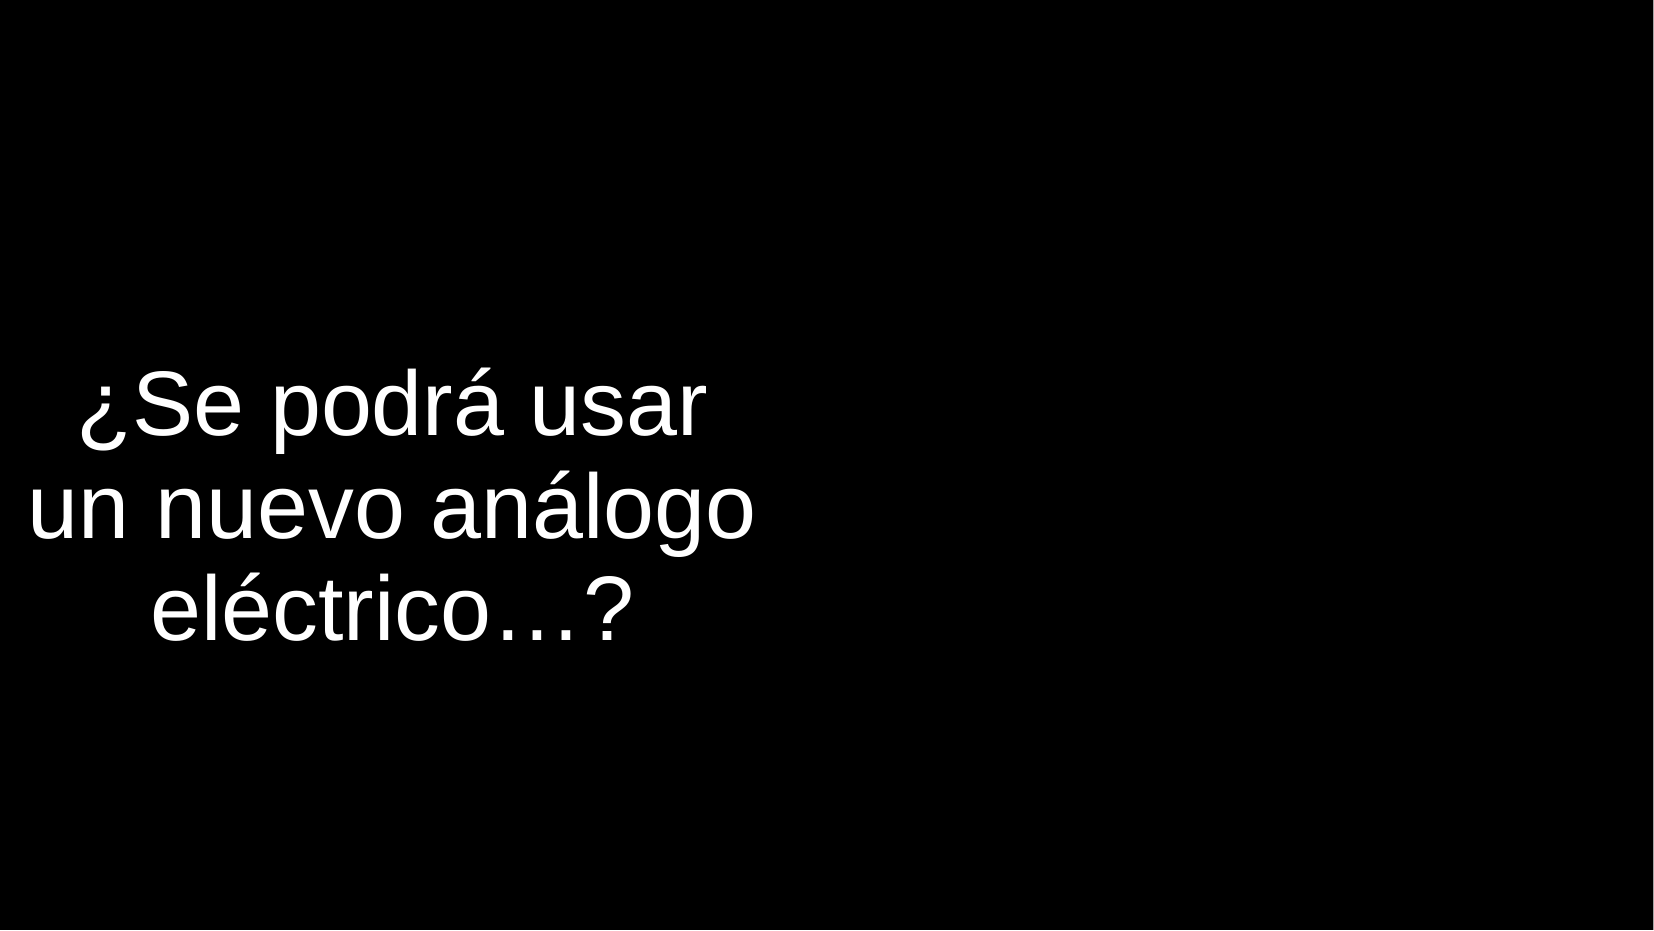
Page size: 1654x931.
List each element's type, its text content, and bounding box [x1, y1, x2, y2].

title ¿Se podrá usar un nuevo análogo eléctrico…? [17, 301, 768, 712]
